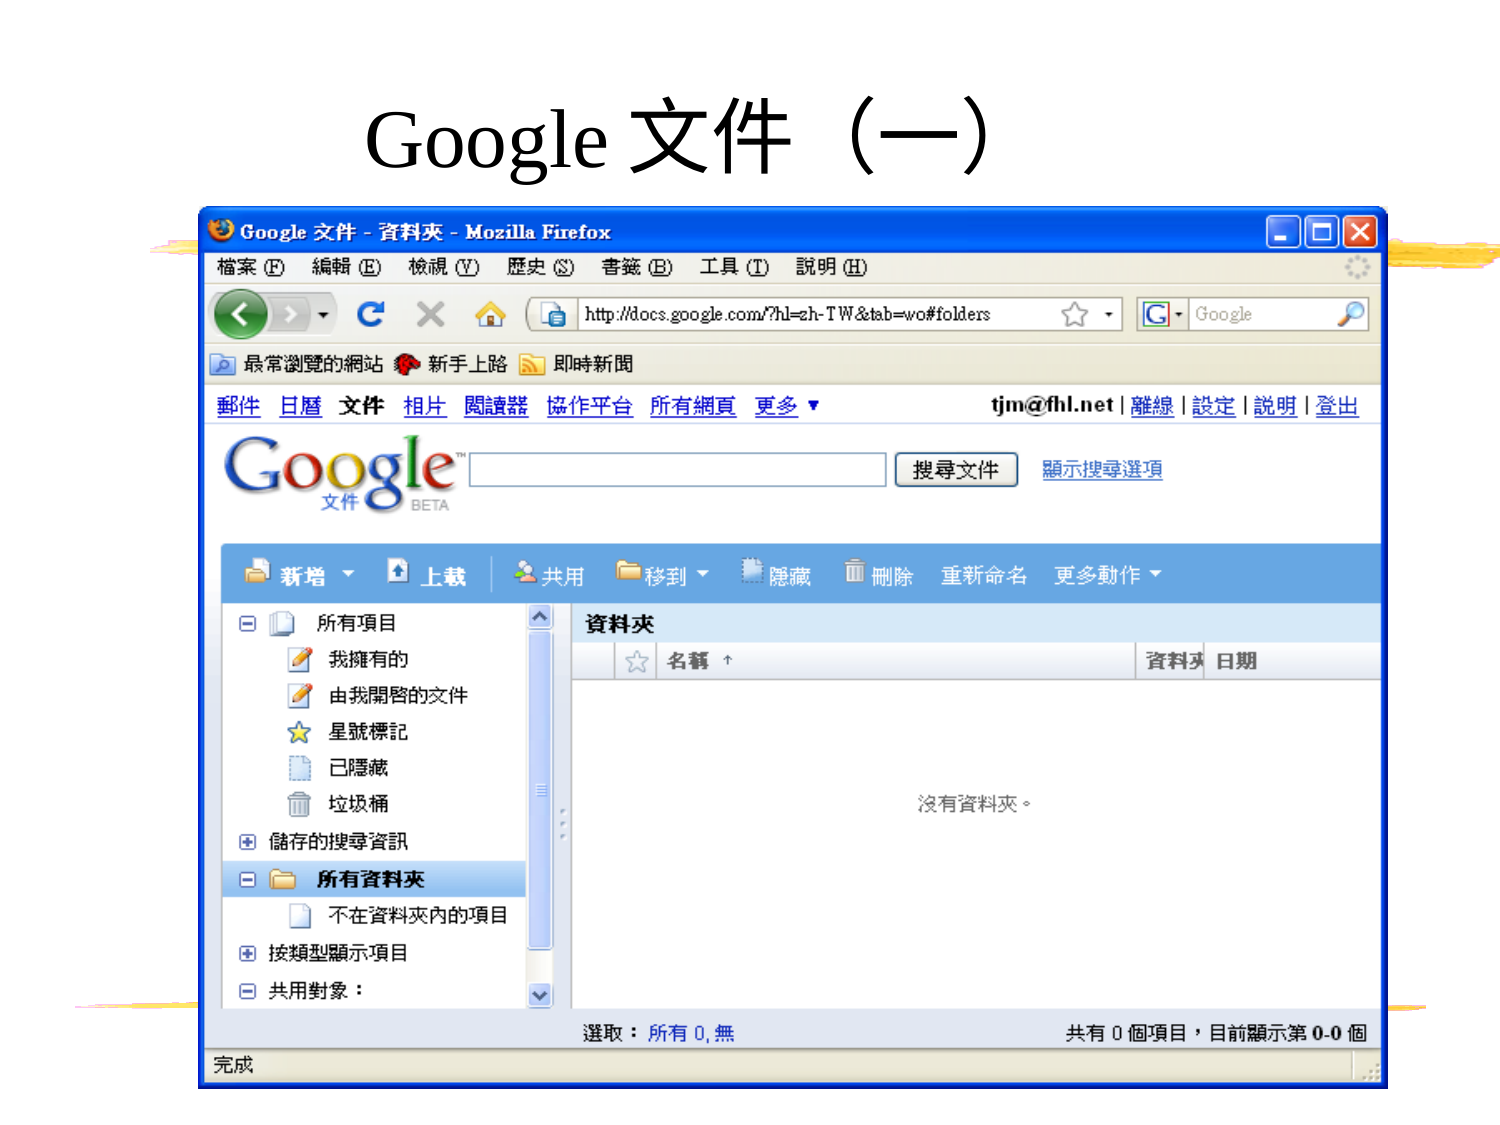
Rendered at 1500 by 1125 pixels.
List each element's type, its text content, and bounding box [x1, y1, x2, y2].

title Google文件（一） [66, 44, 1342, 218]
picture [75, 206, 1500, 1089]
